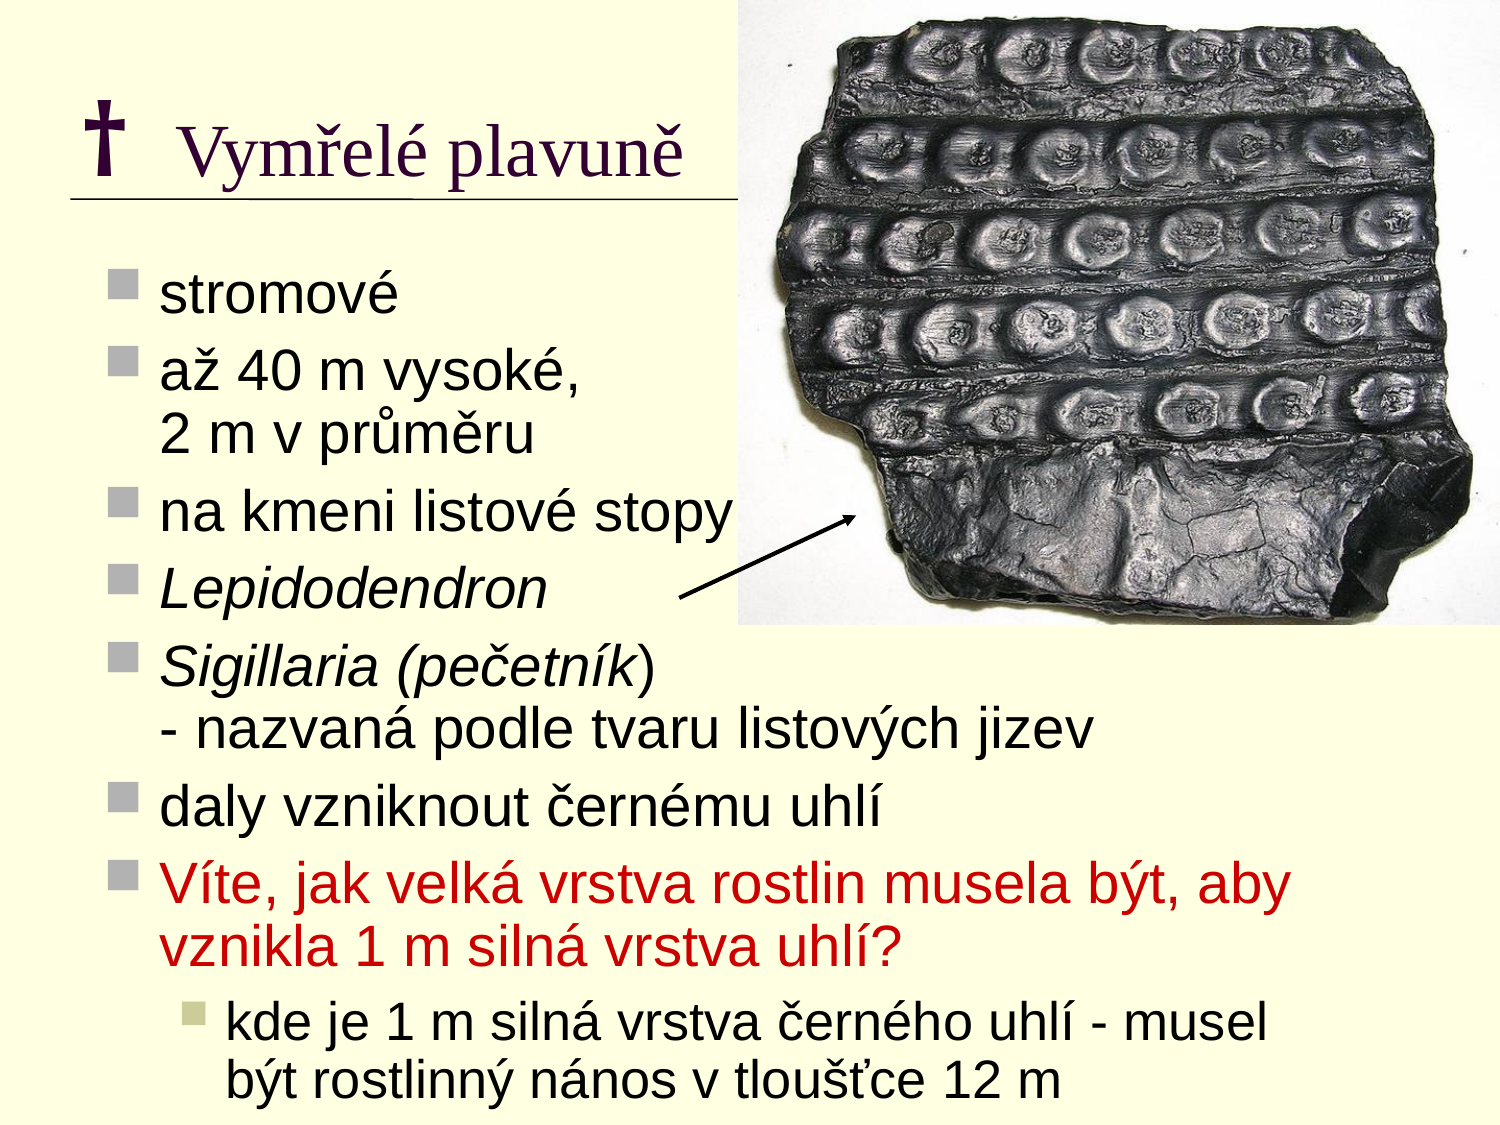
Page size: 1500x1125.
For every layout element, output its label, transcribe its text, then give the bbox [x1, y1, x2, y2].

title † Vymřelé plavuně [64, 42, 738, 231]
list stromové až 40 m vysoké, 2 m v průměru na kmeni listové stopy Lepidodendron Sigillaria (pečetník) - nazvaná podle tvaru listových jizev daly vzniknout černému uhlí Víte, jak velká vrstva rostlin musela být, aby vznikla 1 m silná vrstva uhlí? kde je 1 m silná vrstva černého uhlí - musel být rostlinný nános v tloušťce 12 m [88, 255, 1364, 1118]
picture [738, 0, 1500, 625]
